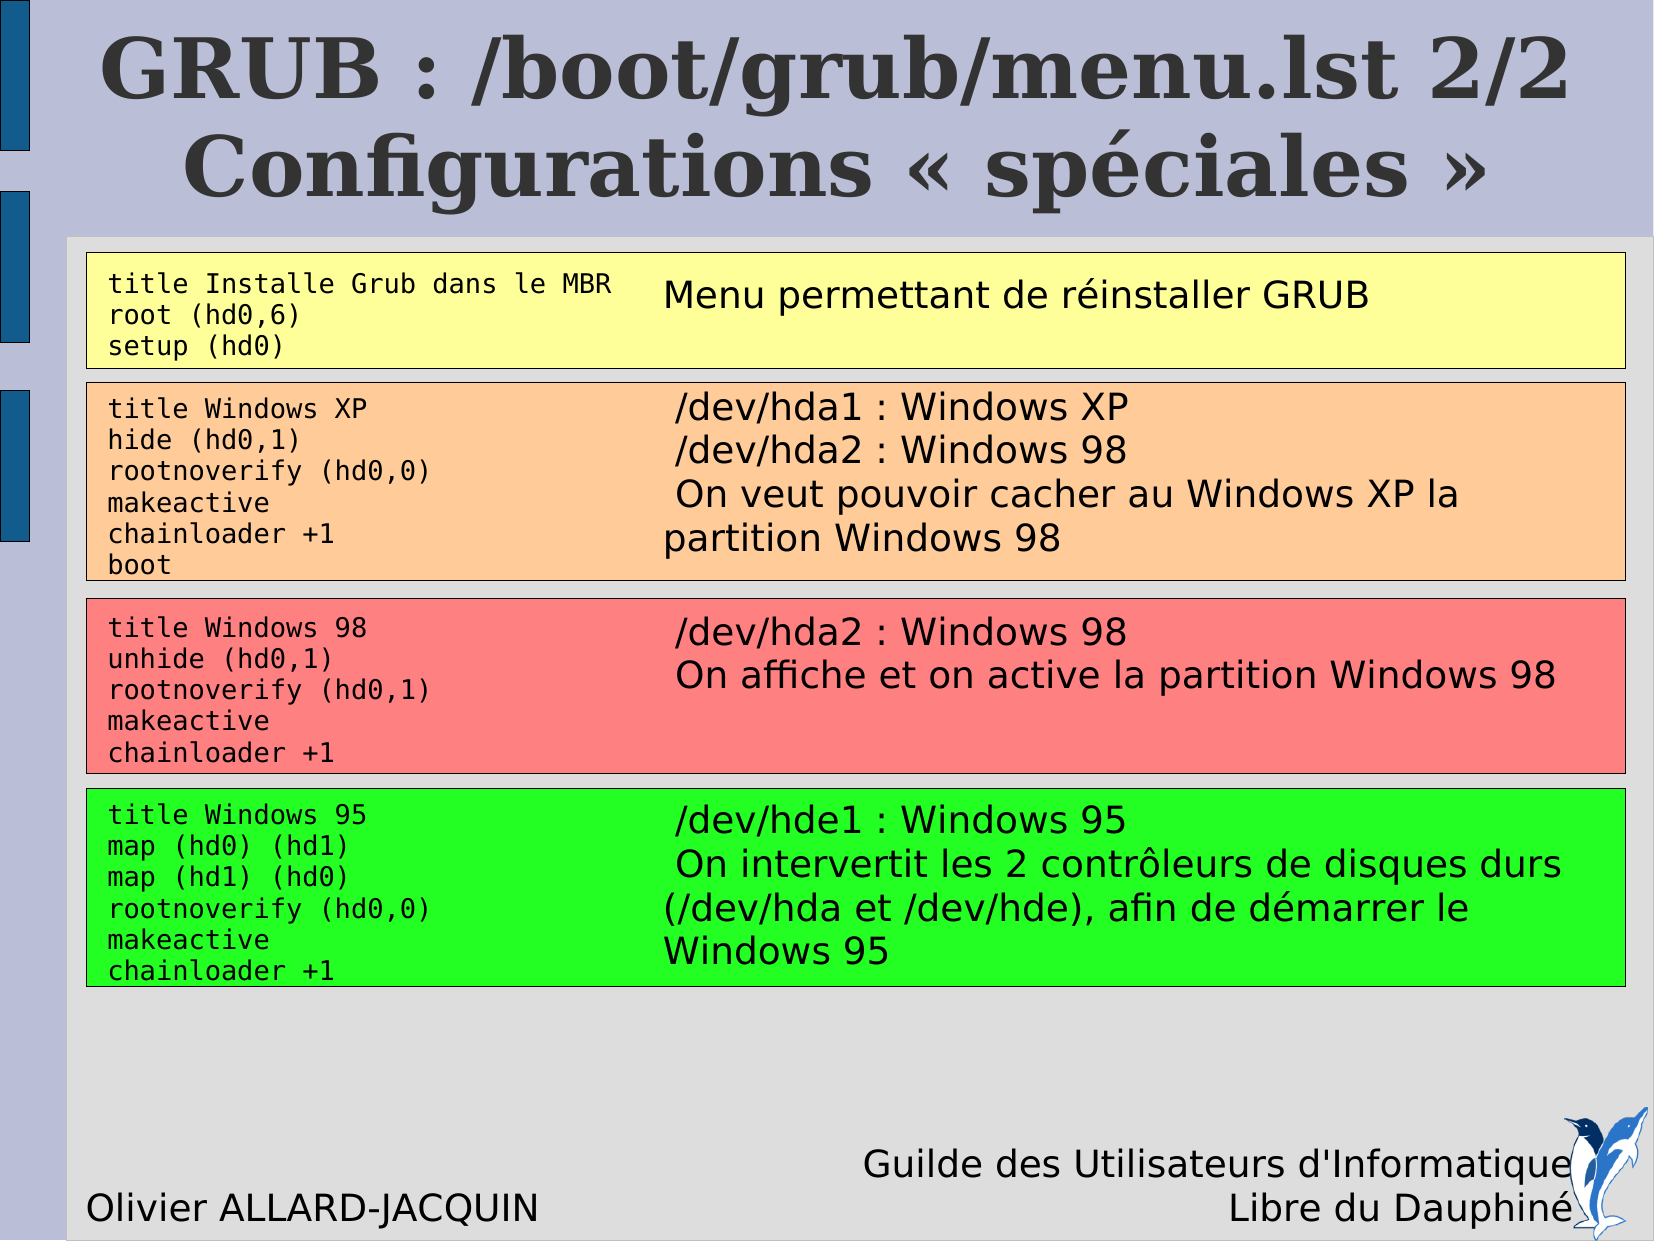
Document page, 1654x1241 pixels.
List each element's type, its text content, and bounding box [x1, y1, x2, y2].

text_box [86, 382, 92, 581]
text_box [661, 788, 1626, 987]
text_box [661, 382, 1626, 581]
text_box [661, 328, 1626, 369]
text_box /dev/hda1 : Windows XP /dev/hda2 : Windows 98 On veut pouvoir cacher au Windows XP la partition Windows 98 [648, 378, 1622, 570]
text_box /dev/hde1 : Windows 95 On intervertit les 2 contrôleurs de disques durs (/dev/hda et /dev/hde), afin de démarrer le Windows 95 [648, 791, 1622, 981]
text_box /dev/hda2 : Windows 98 On affiche et on active la partition Windows 98 [648, 602, 1622, 711]
text_box title Installe Grub dans le MBR root (hd0,6) setup (hd0) title Windows XP hide (hd0,1) rootnoverify (hd0,0) makeactive chainloader +1 boot title Windows 98 unhide (hd0,1) rootnoverify (hd0,1) makeactive chainloader +1 title Windows 95 map (hd0) (hd1) map (hd1) (hd0) rootnoverify (hd0,0) makeactive chainloader +1 [92, 261, 661, 995]
text_box [86, 252, 1626, 369]
picture [1564, 1107, 1648, 1241]
text_box [86, 598, 92, 774]
text_box [86, 788, 92, 987]
text_box Menu permettant de réinstaller GRUB [648, 266, 1626, 328]
title GRUB : /boot/grub/menu.lst 2/2 Configurations « spéciales » [37, 14, 1638, 222]
text_box [661, 598, 1626, 774]
